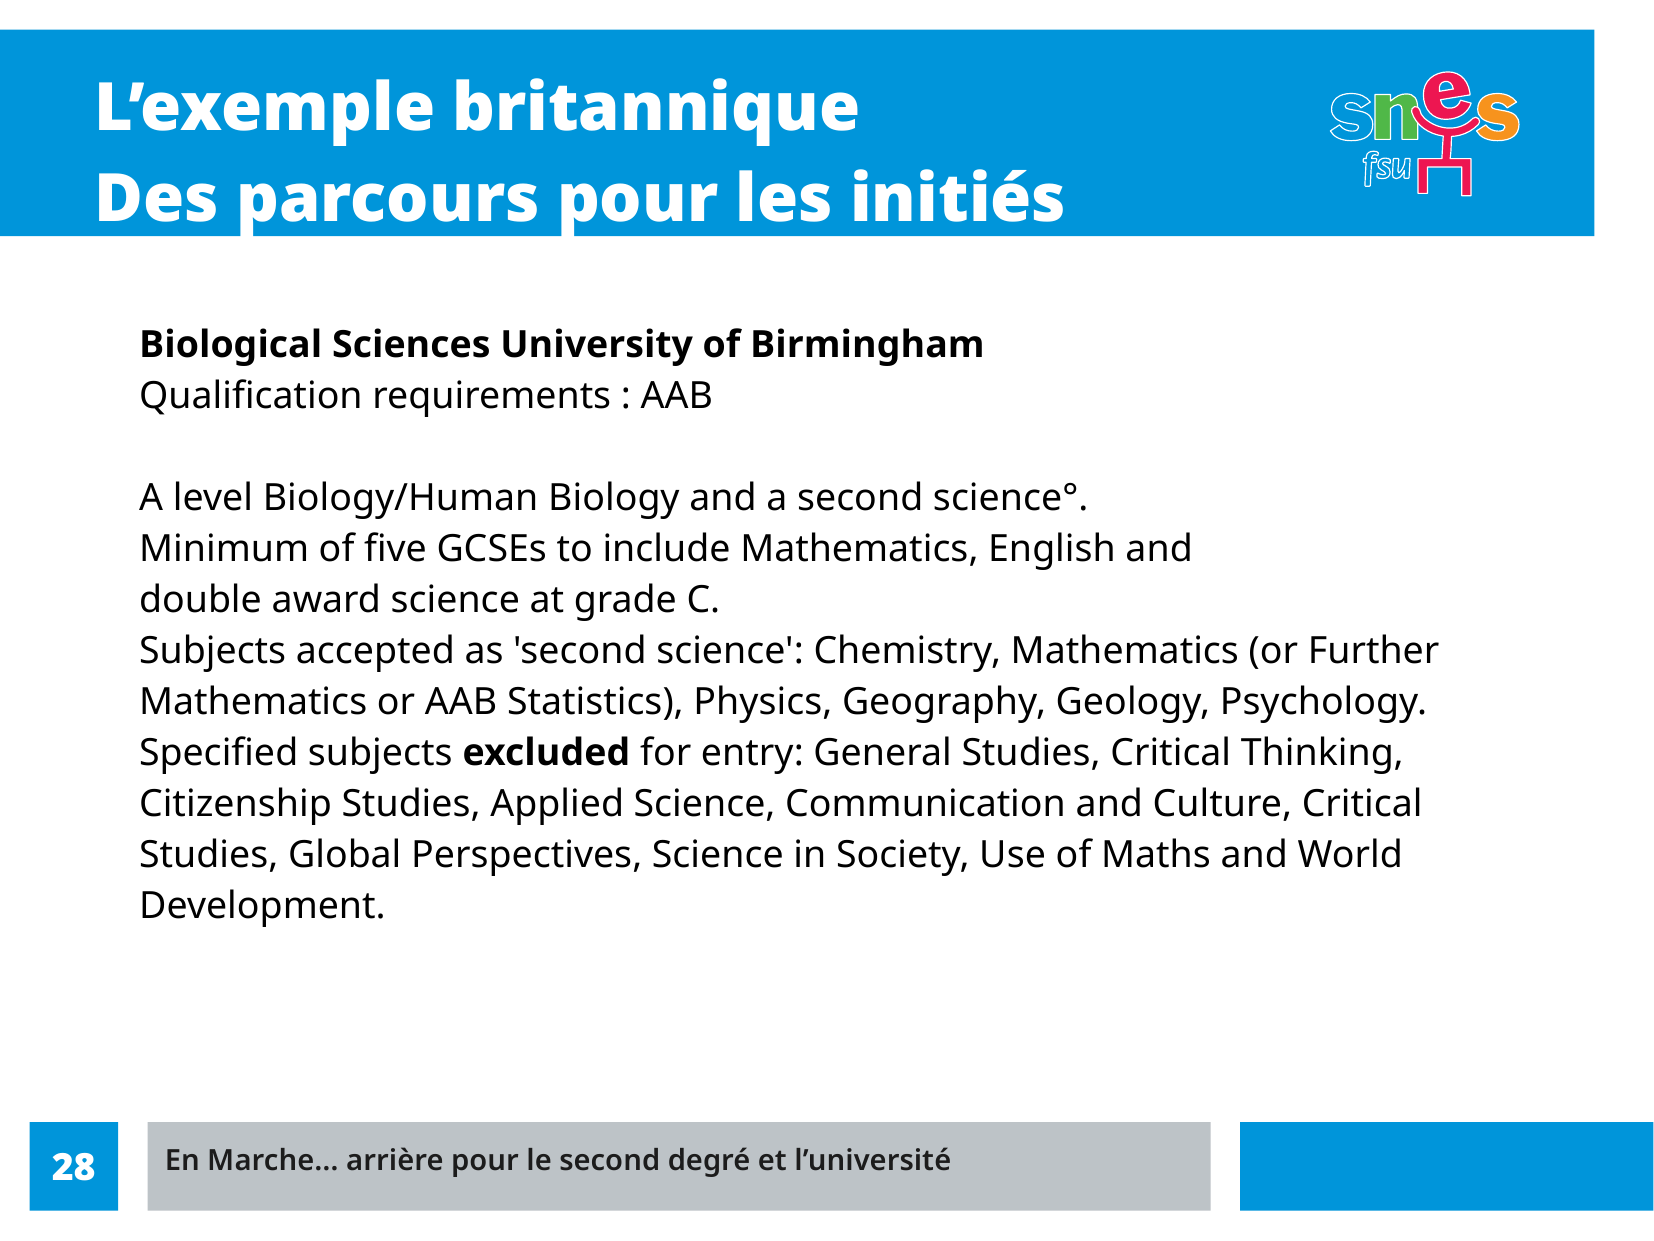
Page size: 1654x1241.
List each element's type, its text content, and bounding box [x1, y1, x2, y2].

list [146, 894, 161, 915]
list [59, 324, 1565, 1093]
text_box Biological Sciences University of Birmingham Qualification requirements : AAB A level Biology/Human Biology and a second science°. Minimum of five GCSEs to include Mathematics, English and double award science at grade C. Subjects accepted as 'second science': Chemistry, Mathematics (or Further Mathematics or AAB Statistics), Physics, Geography, Geology, Psychology. Specified subjects excluded for entry: General Studies, Critical Thinking, Citizenship Studies, Applied Science, Communication and Culture, Critical Studies, Global Perspectives, Science in Society, Use of Maths and World Development. [124, 309, 1515, 891]
list En Marche… arrière pour le second degré et l’université [164, 1139, 1183, 1217]
title L’exemple britannique Des parcours pour les initiés [59, 59, 1595, 207]
